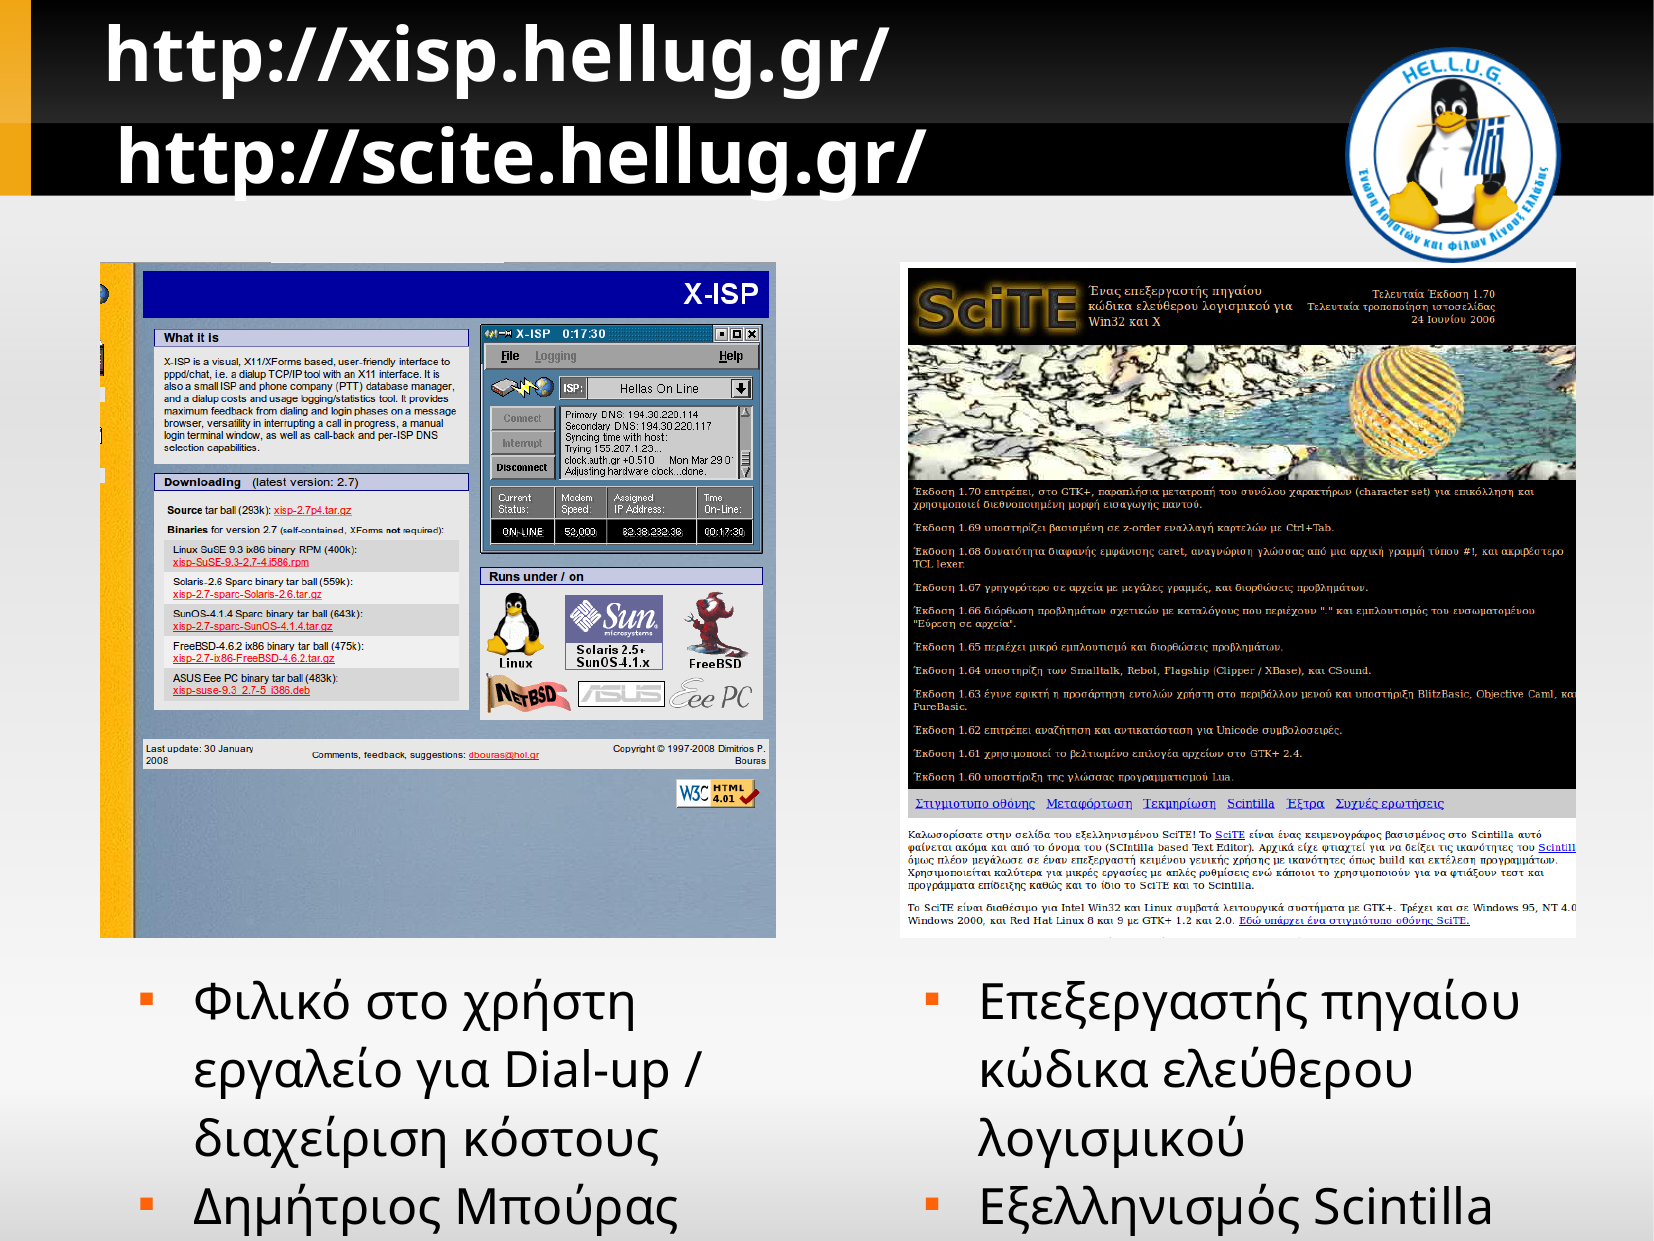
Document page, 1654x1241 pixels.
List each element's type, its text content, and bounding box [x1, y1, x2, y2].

title http://xisp.hellug.gr/ http://scite.hellug.gr/ [76, 0, 1565, 208]
picture [0, 0, 1654, 1241]
text_box Φιλικό στο χρήστη εργαλείο για Dial-up / διαχείριση κόστους Δημήτριος Μπούρας [107, 958, 788, 1207]
text_box Επεξεργαστής πηγαίου κώδικα ελεύθερου λογισμικού Εξελληνισμός Scintilla [893, 958, 1573, 1207]
